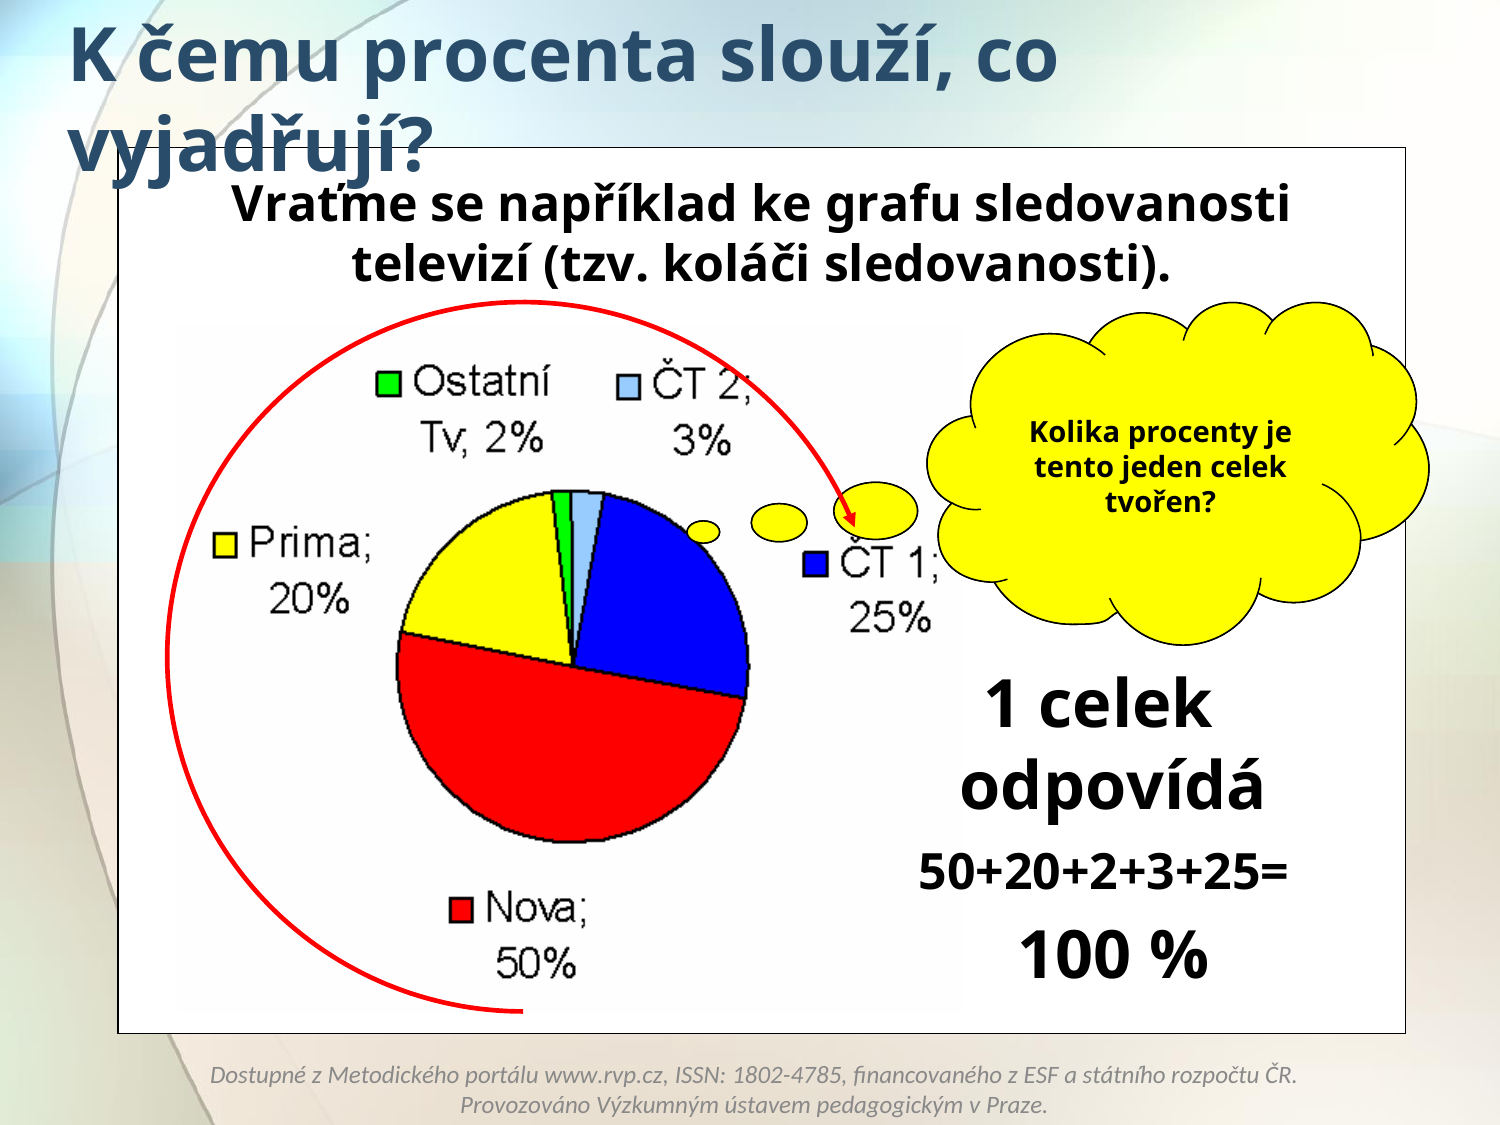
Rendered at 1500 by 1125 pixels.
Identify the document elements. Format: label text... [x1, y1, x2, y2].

text_box [118, 151, 126, 180]
text_box [128, 147, 135, 160]
text_box odpovídá [915, 738, 1329, 827]
text_box Kolika procenty je tento jeden celek tvořen? [833, 482, 918, 540]
text_box 1 celek [891, 649, 1306, 752]
text_box 100 % [915, 916, 1329, 988]
text_box Kolika procenty je tento jeden celek tvořen? [927, 302, 1429, 646]
text_box [319, 147, 334, 163]
text_box [410, 305, 636, 324]
text_box 50+20+2+3+25= [903, 834, 1318, 905]
text_box Vraťme se například ke grafu sledovanosti televizí (tzv. koláči sledovanosti). [123, 196, 1400, 268]
text_box K čemu procenta slouží, co vyjadřují? [53, 54, 1447, 138]
picture [0, 0, 1500, 1125]
text_box [191, 152, 205, 164]
text_box [236, 147, 252, 163]
text_box Kolika procenty je tento jeden celek tvořen? [751, 503, 808, 542]
text_box [118, 147, 1406, 1034]
text_box [170, 590, 177, 723]
